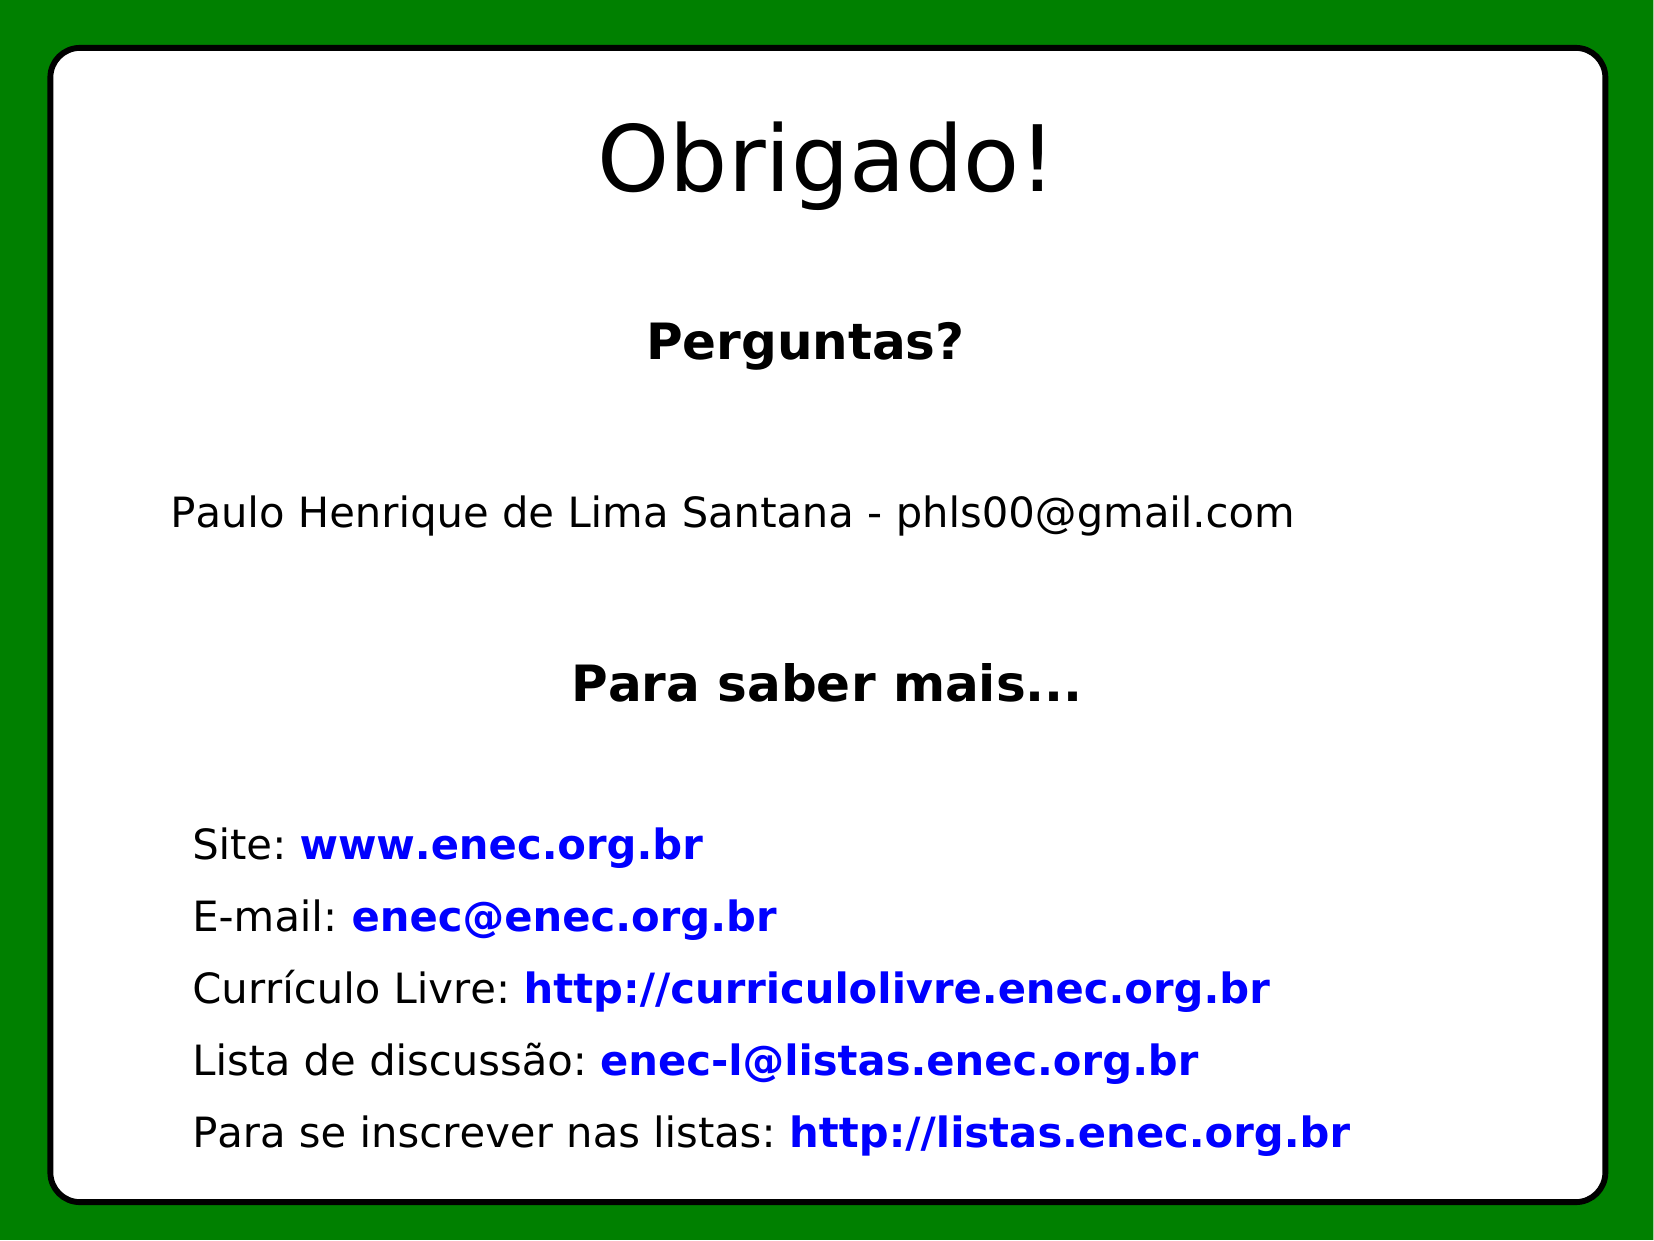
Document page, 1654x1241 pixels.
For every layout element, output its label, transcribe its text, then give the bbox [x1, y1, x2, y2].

list Para saber mais... Site: www.enec.org.br E-mail: enec@enec.org.br Currículo Livre: http://curriculolivre.enec.org.br Lista de discussão: enec-l@listas.enec.org.br Para se inscrever nas listas: http://listas.enec.org.br [121, 654, 1534, 1190]
title Obrigado! [121, 55, 1534, 263]
list Perguntas? Paulo Henrique de Lima Santana - phls00@gmail.com [99, 313, 1512, 609]
